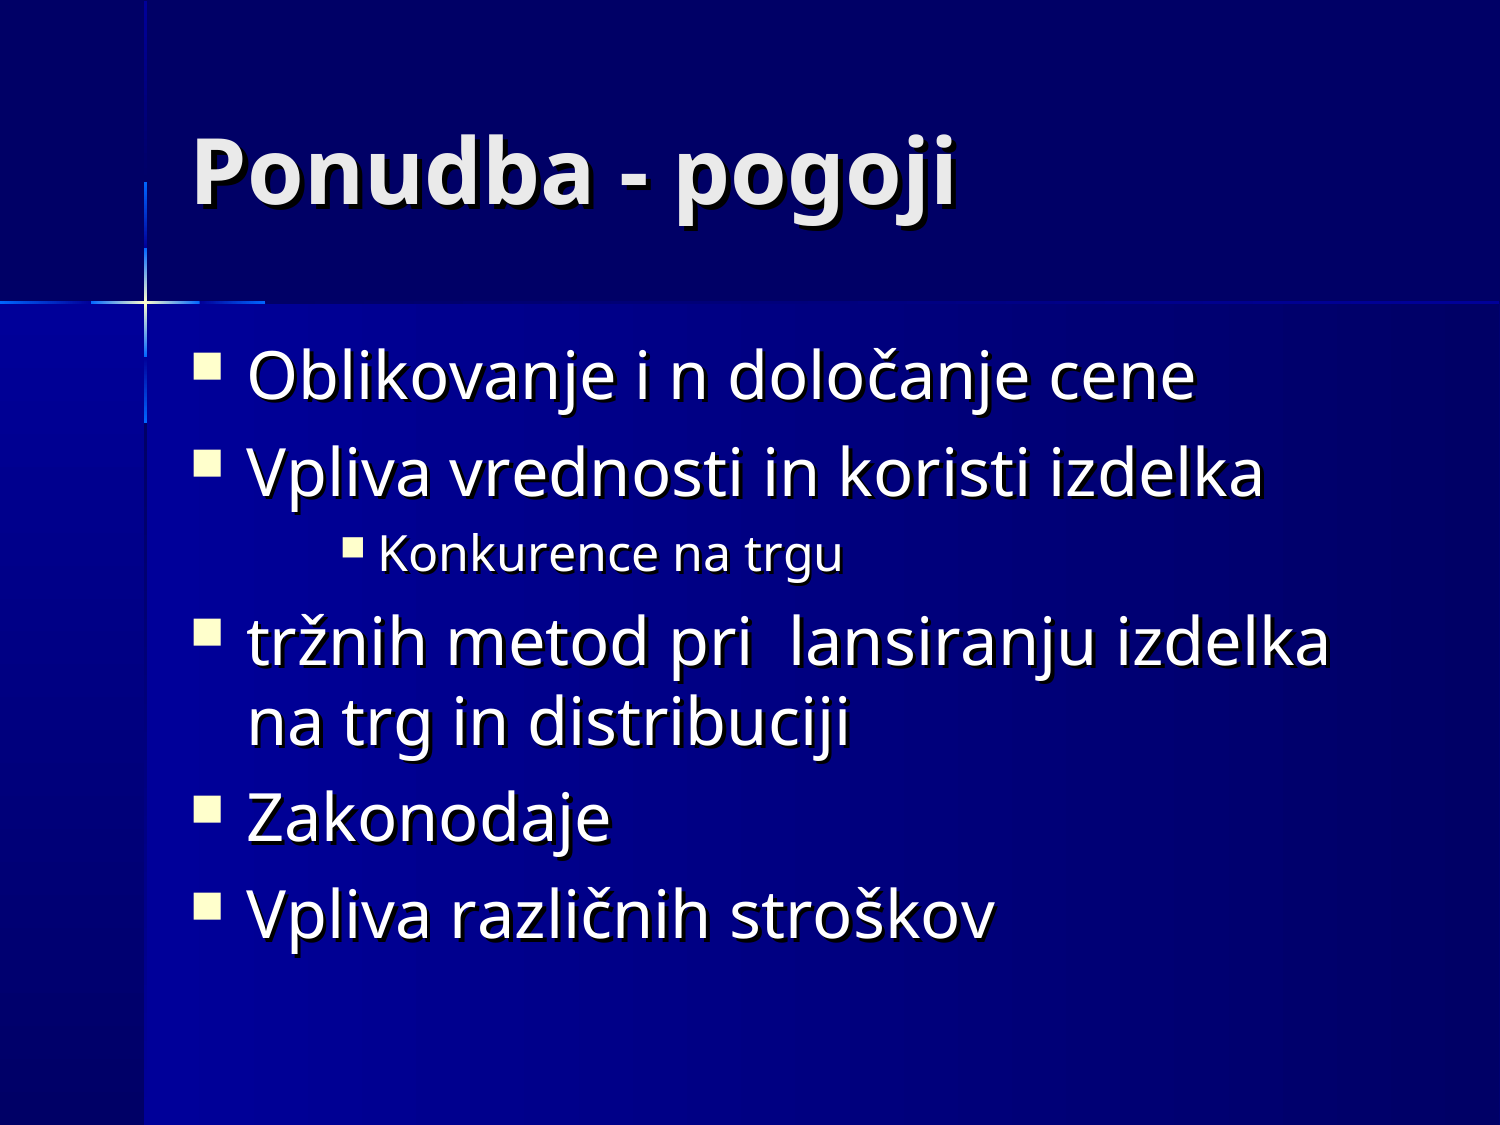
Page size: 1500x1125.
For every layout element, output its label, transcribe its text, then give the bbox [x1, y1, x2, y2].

list Oblikovanje i n določanje cene Vpliva vrednosti in koristi izdelka Konkurence na trgu tržnih metod pri lansiranju izdelka na trg in distribuciji Zakonodaje Vpliva različnih stroškov [174, 324, 1413, 1001]
title Ponudba - pogoji [174, 49, 1413, 285]
